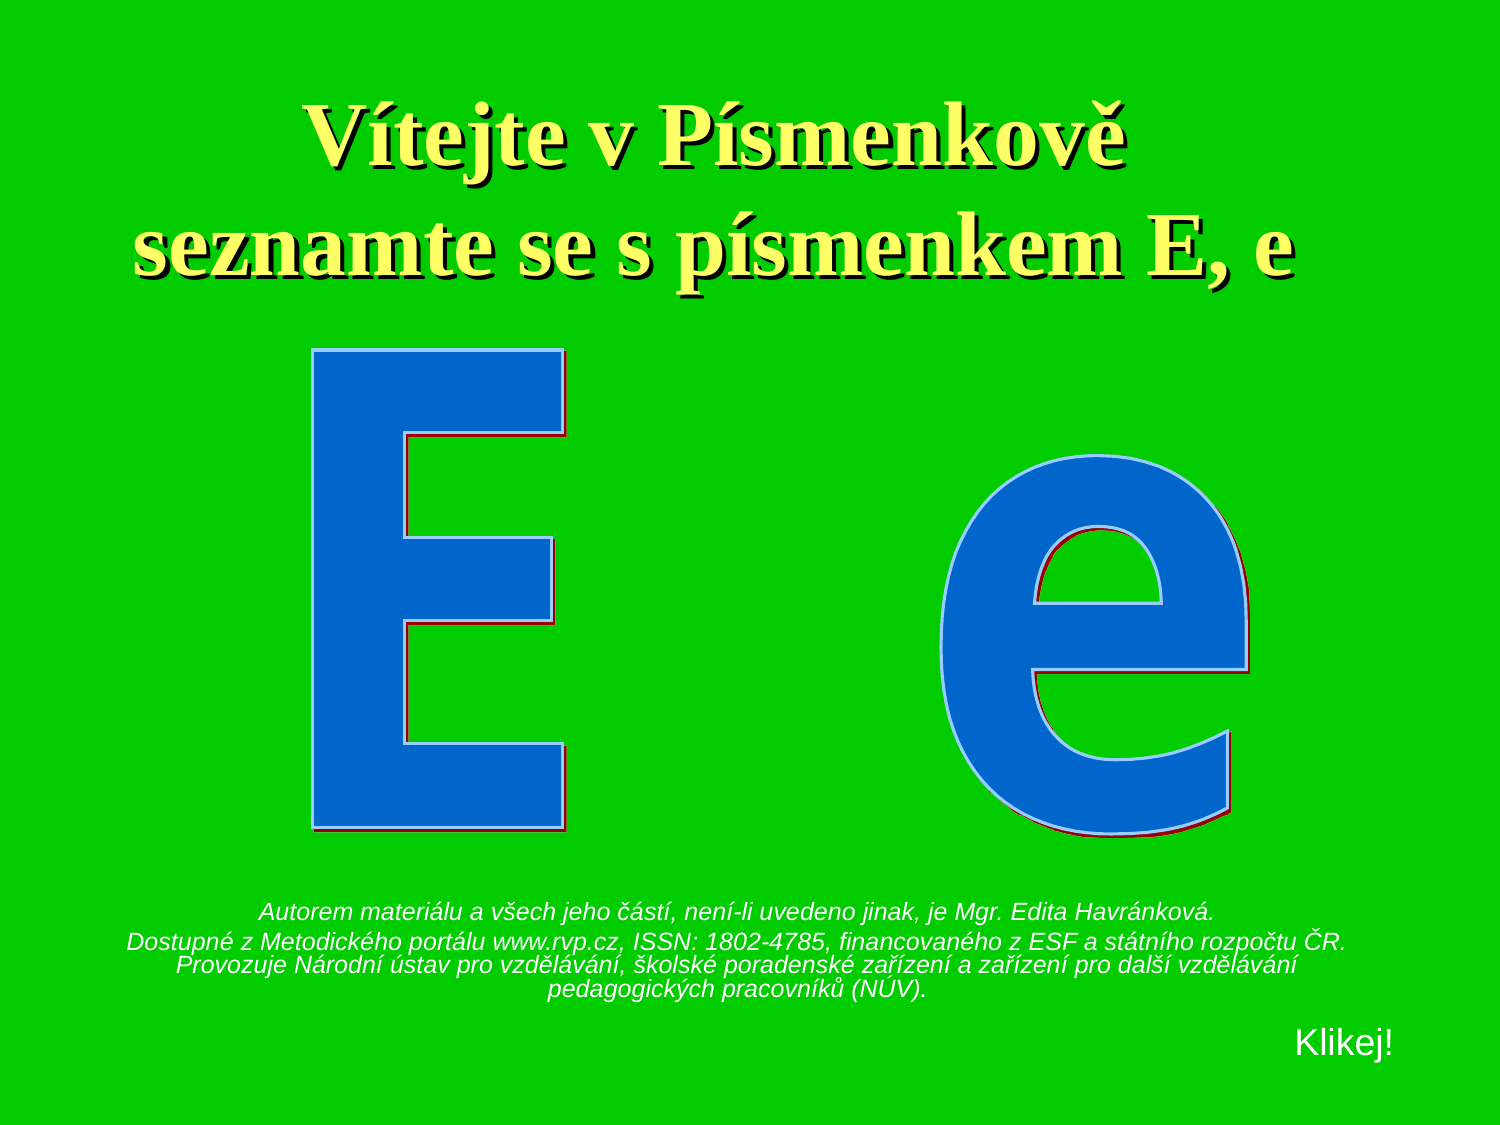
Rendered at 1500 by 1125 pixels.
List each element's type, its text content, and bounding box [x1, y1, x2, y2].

text_box Klikej! [1198, 999, 1500, 1083]
text_box E e [312, 349, 563, 828]
title Vítejte v Písmenkově seznamte se s písmenkem E, e [76, 66, 1352, 352]
text_box E e [941, 455, 1247, 834]
subtitle Autorem materiálu a všech jeho částí, není-li uvedeno jinak, je Mgr. Edita Havránková. Dostupné z Metodického portálu www.rvp.cz, ISSN: 1802-4785, financovaného z ESF a státního rozpočtu ČR. Provozuje Národní ústav pro vzdělávání, školské poradenské zařízení a zařízení pro další vzdělávání pedagogických pracovníků (NÚV). [100, 893, 1376, 1125]
